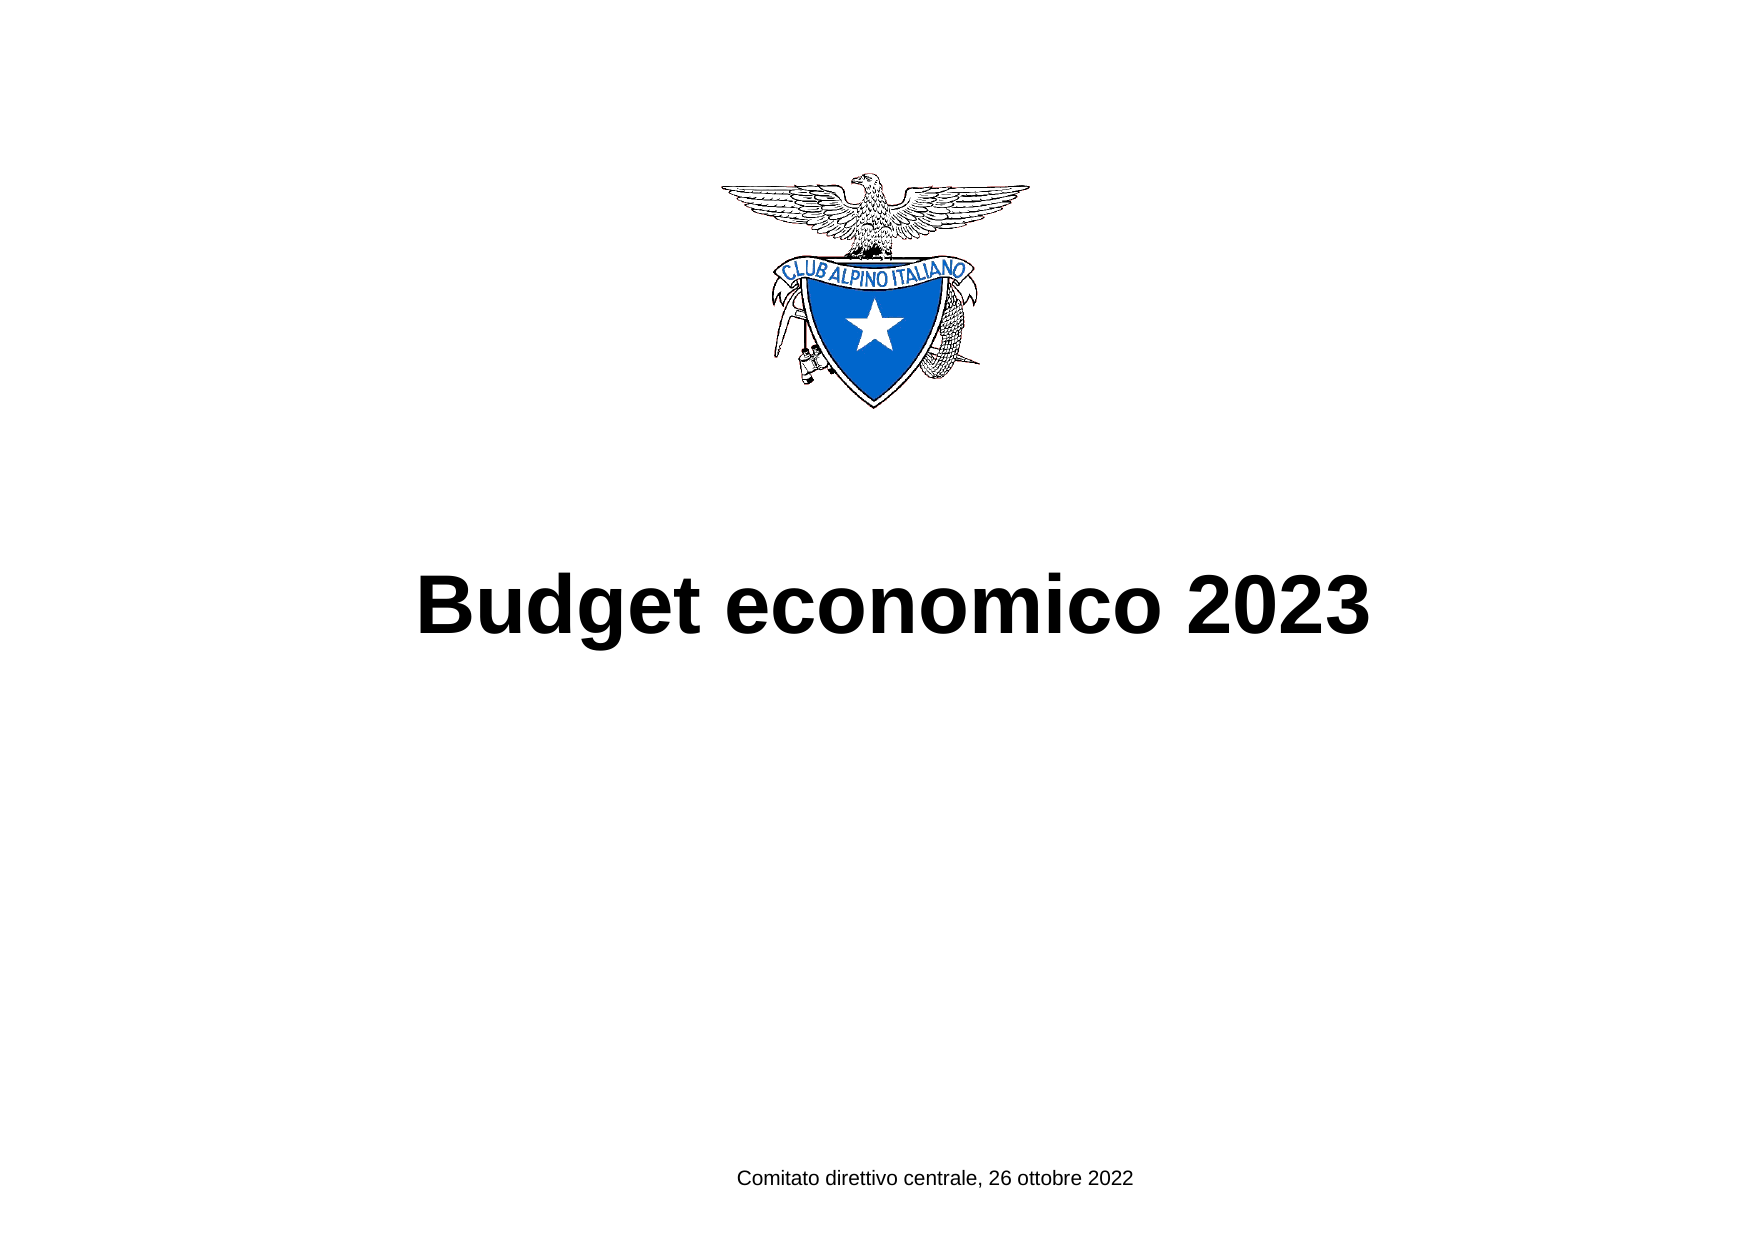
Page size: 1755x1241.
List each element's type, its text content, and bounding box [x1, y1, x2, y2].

text_box Comitato direttivo centrale, 26 ottobre 2022 [613, 1159, 1258, 1200]
picture [708, 159, 1046, 436]
text_box Budget economico 2023 [132, 549, 1655, 718]
